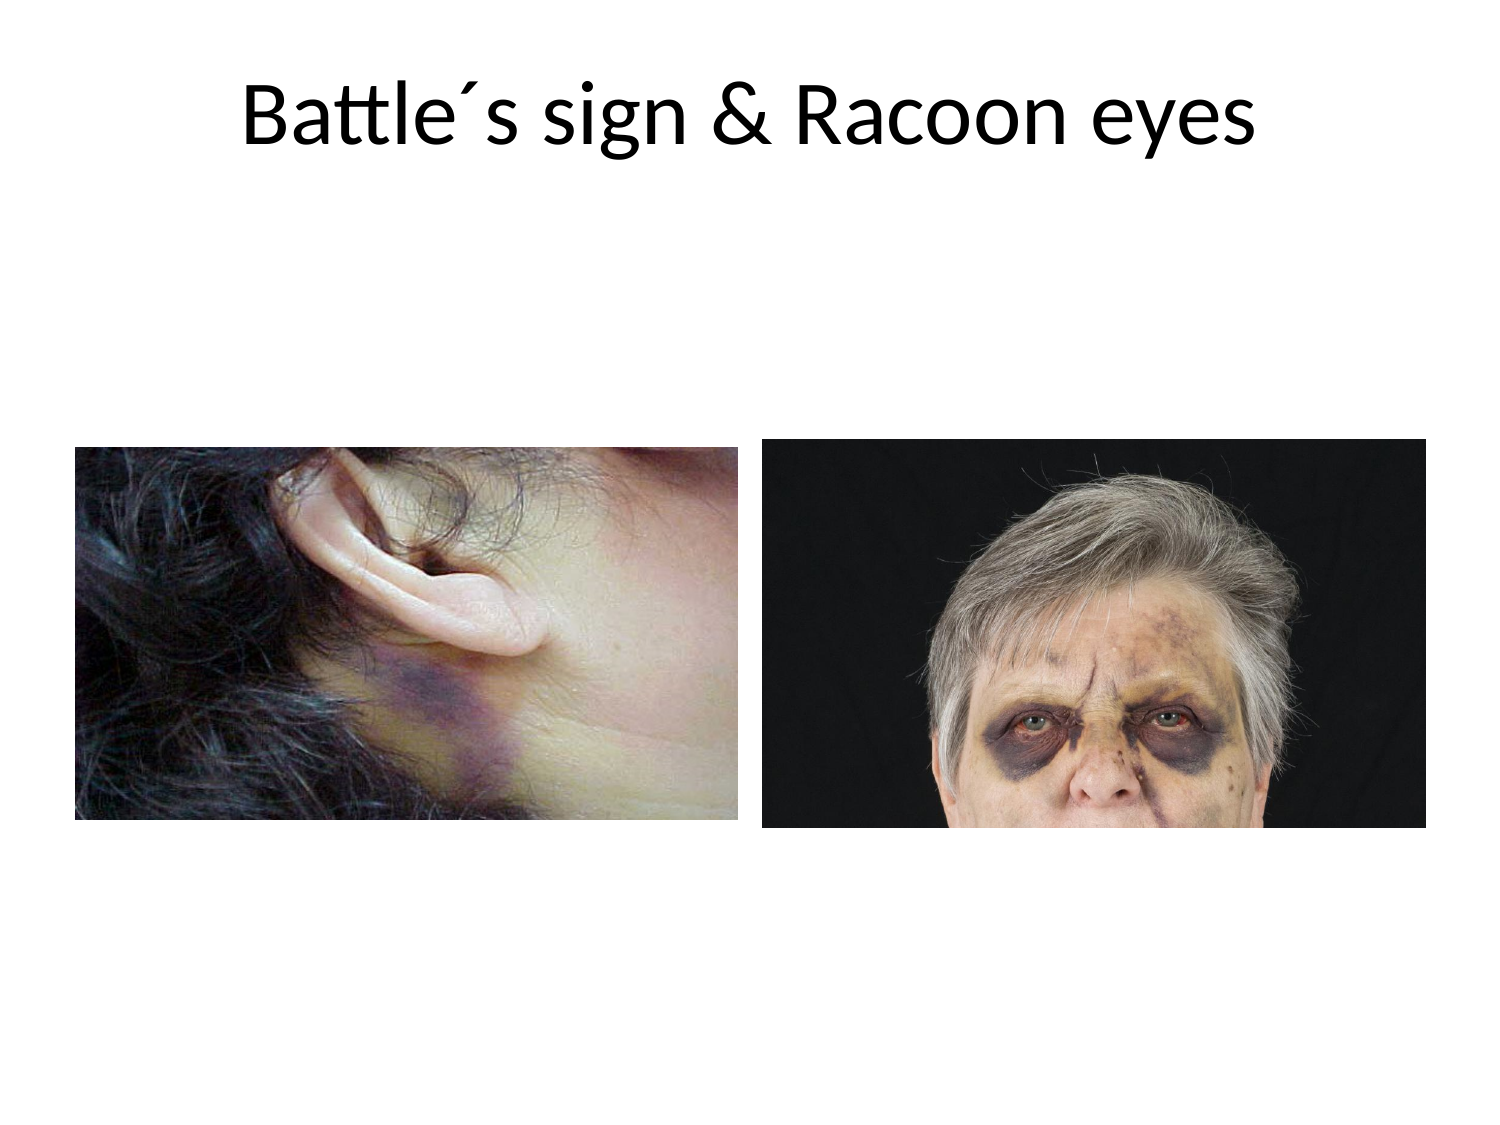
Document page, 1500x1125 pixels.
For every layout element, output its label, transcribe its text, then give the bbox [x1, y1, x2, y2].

title Battle´s sign & Racoon eyes [75, 45, 1425, 233]
picture [75, 447, 738, 820]
picture [762, 439, 1426, 828]
